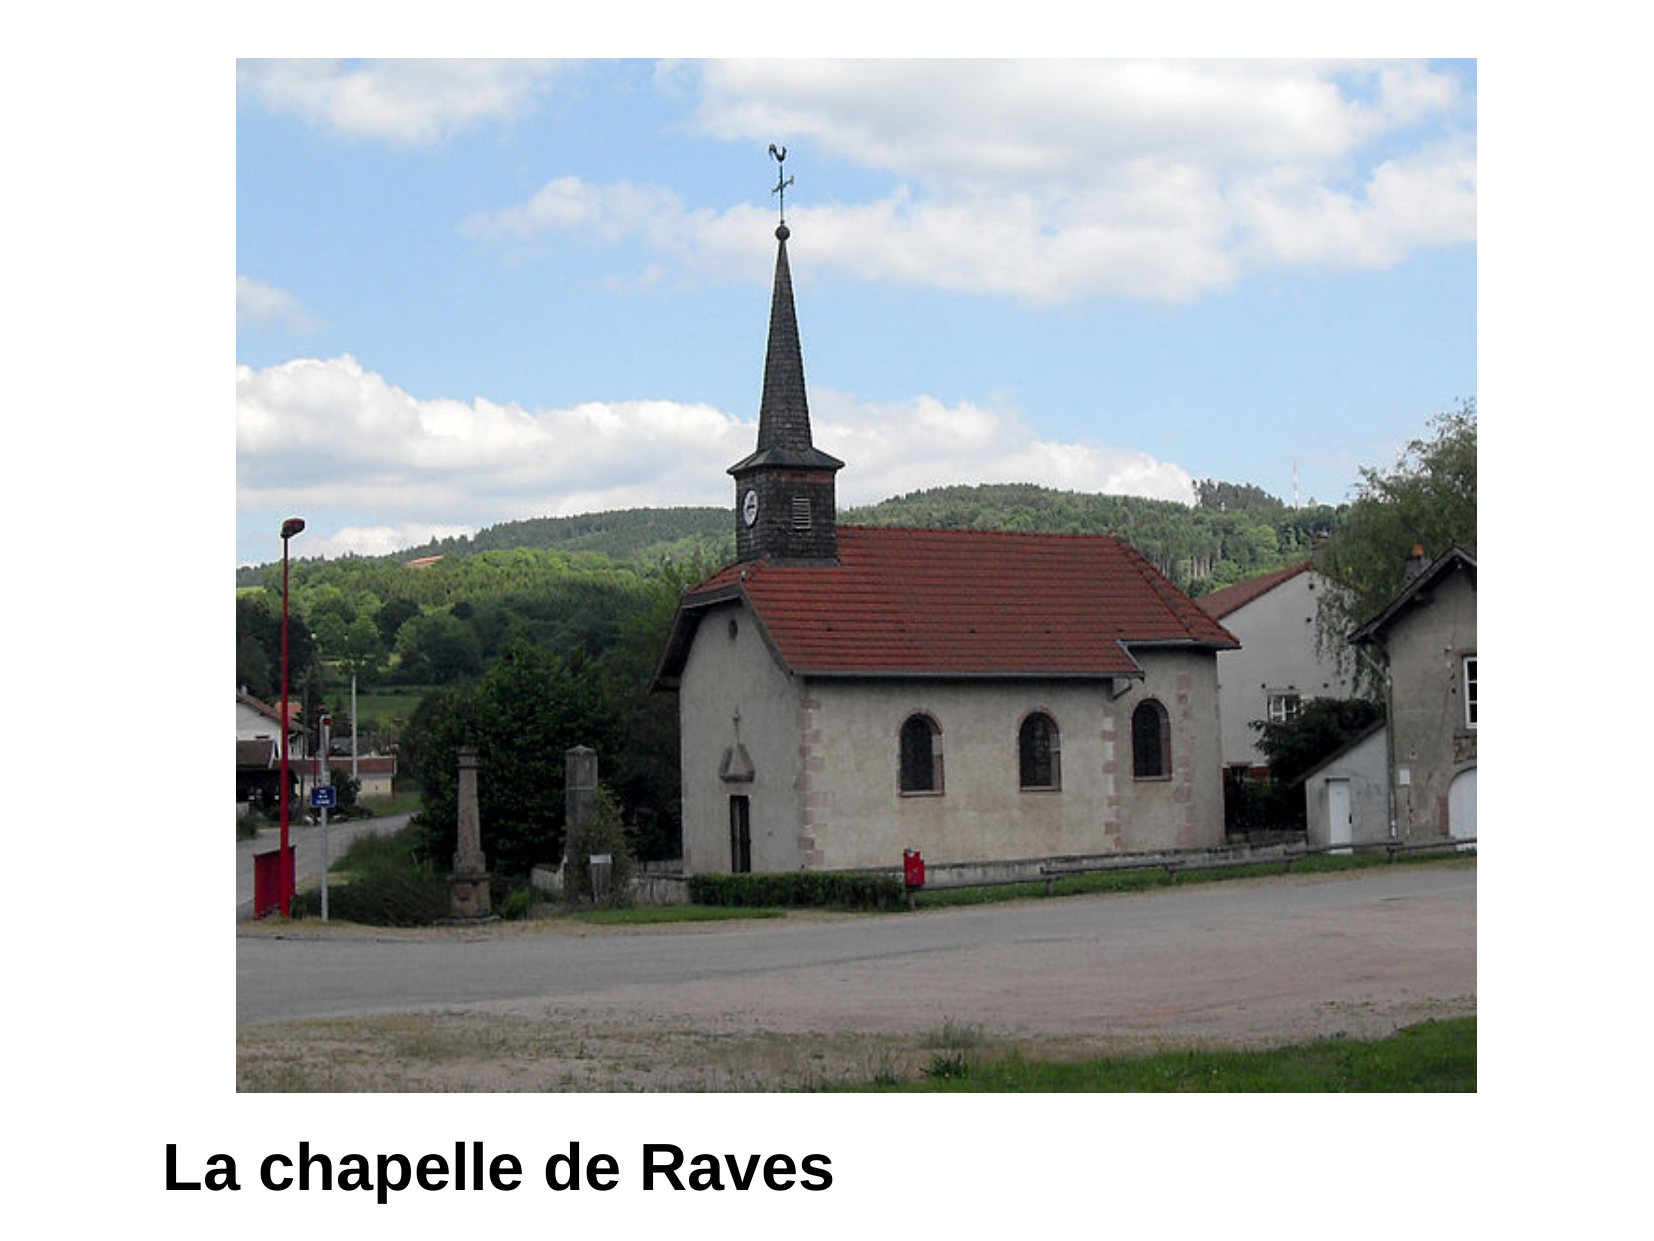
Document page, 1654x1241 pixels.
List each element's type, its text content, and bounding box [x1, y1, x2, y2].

picture [236, 58, 1477, 1093]
text_box La chapelle de Raves [147, 1122, 886, 1212]
